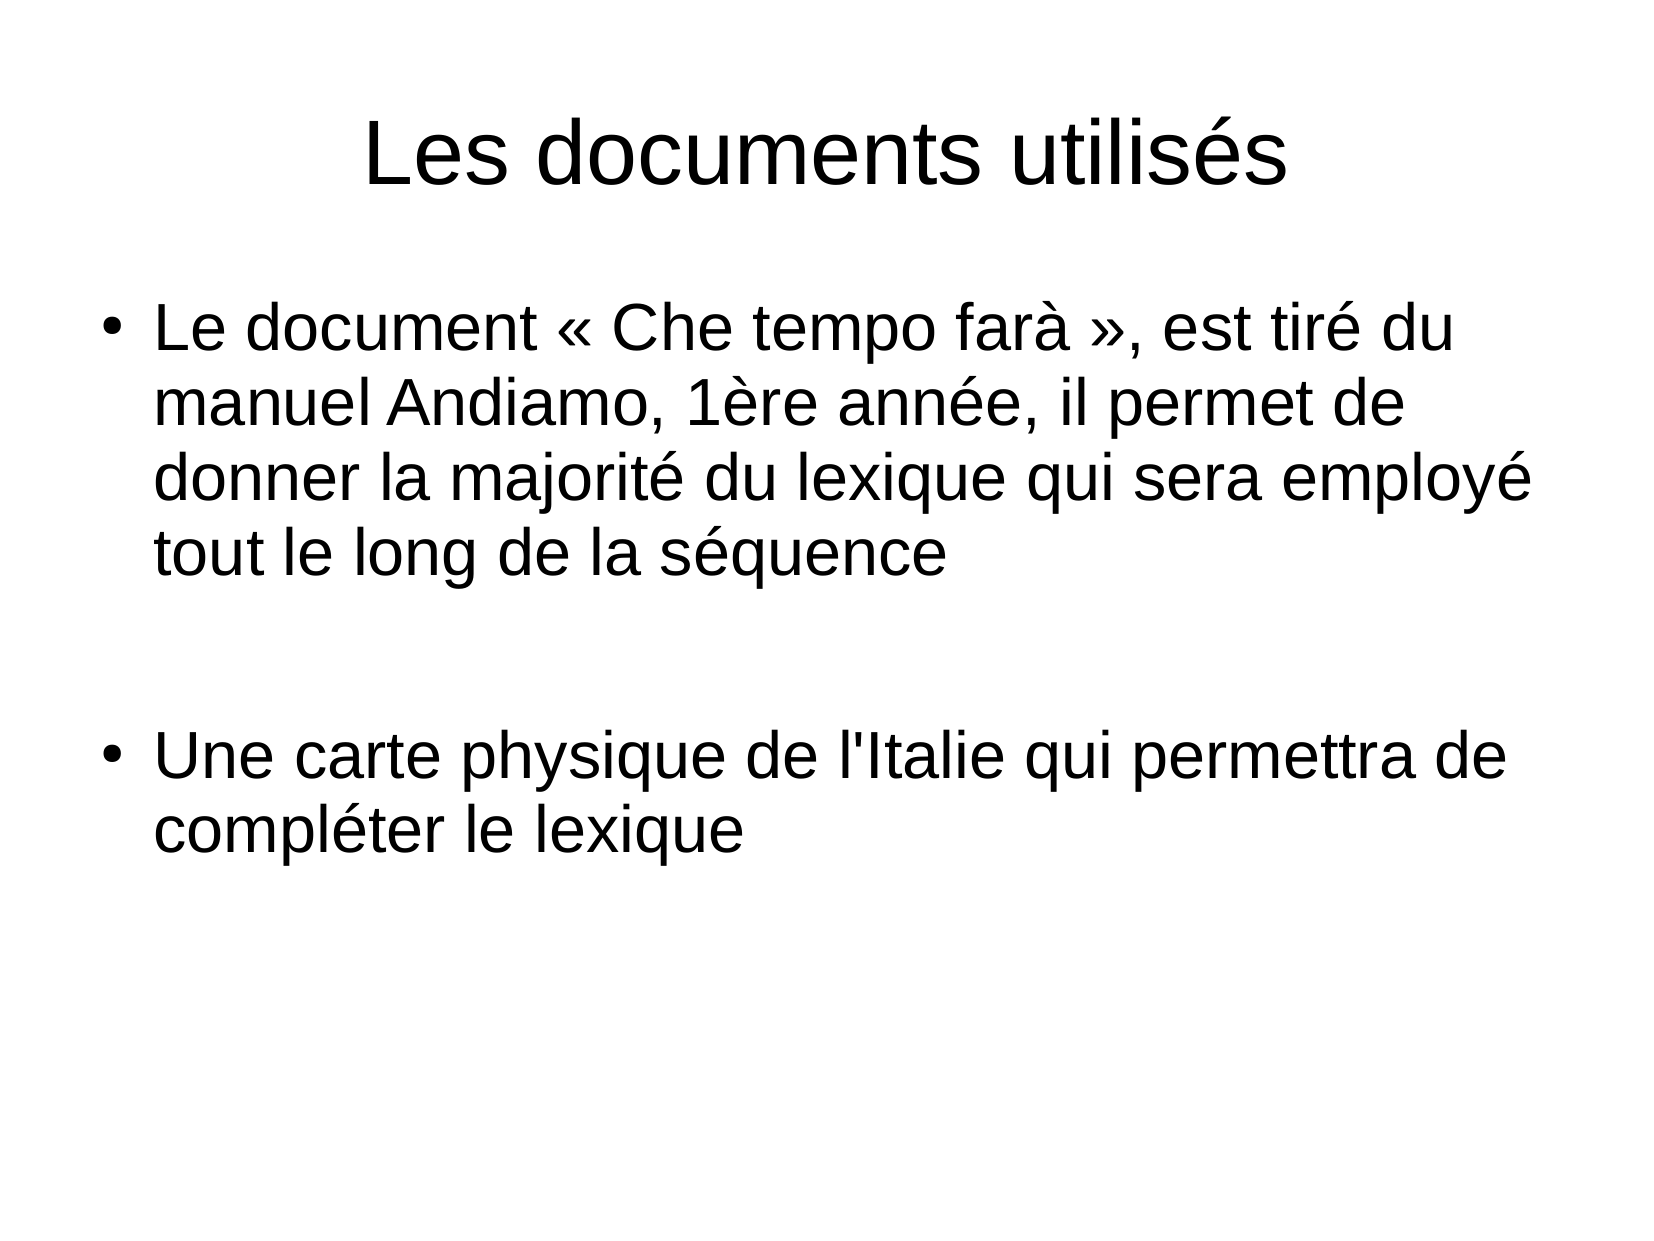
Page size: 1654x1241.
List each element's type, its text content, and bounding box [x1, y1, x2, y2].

list Le document « Che tempo farà », est tiré du manuel Andiamo, 1ère année, il permet de donner la majorité du lexique qui sera employé tout le long de la séquence [82, 290, 1571, 681]
list Une carte physique de l'Italie qui permettra de compléter le lexique [82, 717, 1571, 1109]
title Les documents utilisés [82, 49, 1571, 257]
